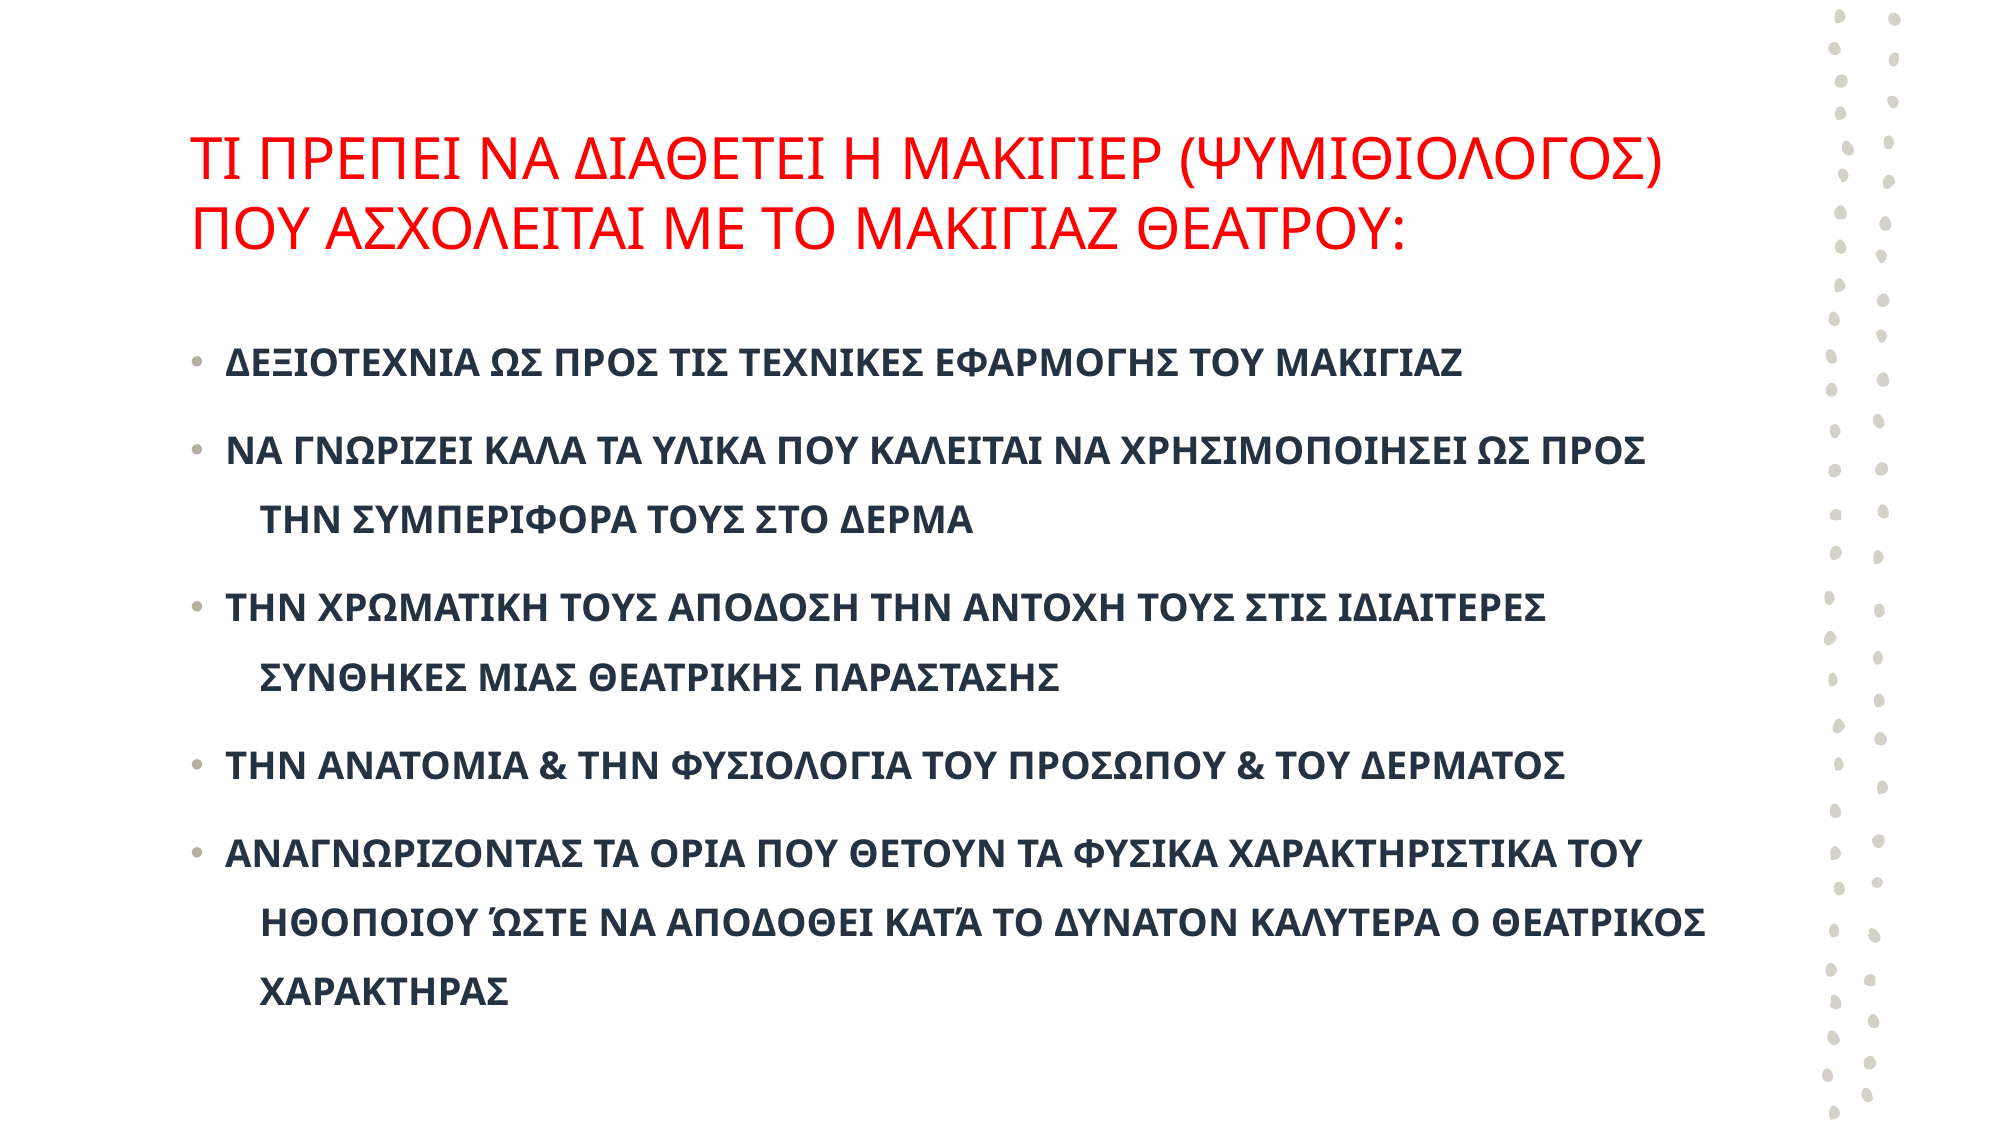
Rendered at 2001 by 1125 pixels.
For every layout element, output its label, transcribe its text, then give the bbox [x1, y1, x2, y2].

list ΔΕΞΙΟΤΕΧΝΙΑ ΩΣ ΠΡΟΣ ΤΙΣ ΤΕΧΝΙΚΕΣ ΕΦΑΡΜΟΓΗΣ ΤΟΥ ΜΑΚΙΓΙΑΖ ΝΑ ΓΝΩΡΙΖΕΙ ΚΑΛΑ ΤΑ ΥΛΙΚΑ ΠΟΥ ΚΑΛΕΙΤΑΙ ΝΑ ΧΡΗΣΙΜΟΠΟΙΗΣΕΙ ΩΣ ΠΡΟΣ ΤΗΝ ΣΥΜΠΕΡΙΦΟΡΑ ΤΟΥΣ ΣΤΟ ΔΕΡΜΑ ΤΗΝ ΧΡΩΜΑΤΙΚΗ ΤΟΥΣ ΑΠΟΔΟΣΗ ΤΗΝ ΑΝΤΟΧΗ ΤΟΥΣ ΣΤΙΣ ΙΔΙΑΙΤΕΡΕΣ ΣΥΝΘΗΚΕΣ ΜΙΑΣ ΘΕΑΤΡΙΚΗΣ ΠΑΡΑΣΤΑΣΗΣ ΤΗΝ ΑΝΑΤΟΜΙΑ & ΤΗΝ ΦΥΣΙΟΛΟΓΙΑ ΤΟΥ ΠΡΟΣΩΠΟΥ & ΤΟΥ ΔΕΡΜΑΤΟΣ ΑΝΑΓΝΩΡΙΖΟΝΤΑΣ ΤΑ ΟΡΙΑ ΠΟΥ ΘΕΤΟΥΝ ΤΑ ΦΥΣΙΚΑ ΧΑΡΑΚΤΗΡΙΣΤΙΚΑ ΤΟΥ ΗΘΟΠΟΙΟΥ ΏΣΤΕ ΝΑ ΑΠΟΔΟΘΕΙ ΚΑΤΆ ΤΟ ΔΥΝΑΤΟΝ ΚΑΛΥΤΕΡΑ Ο ΘΕΑΤΡΙΚΟΣ ΧΑΡΑΚΤΗΡΑΣ [175, 307, 1756, 1022]
title ΤΙ ΠΡΕΠΕΙ ΝΑ ΔΙΑΘΕΤΕΙ Η ΜΑΚΙΓΙΕΡ (ΨΥΜΙΘΙΟΛΟΓΟΣ) ΠΟΥ ΑΣΧΟΛΕΙΤΑΙ ΜΕ ΤΟ ΜΑΚΙΓΙΑΖ ΘΕΑΤΡΟΥ: [175, 82, 1756, 300]
